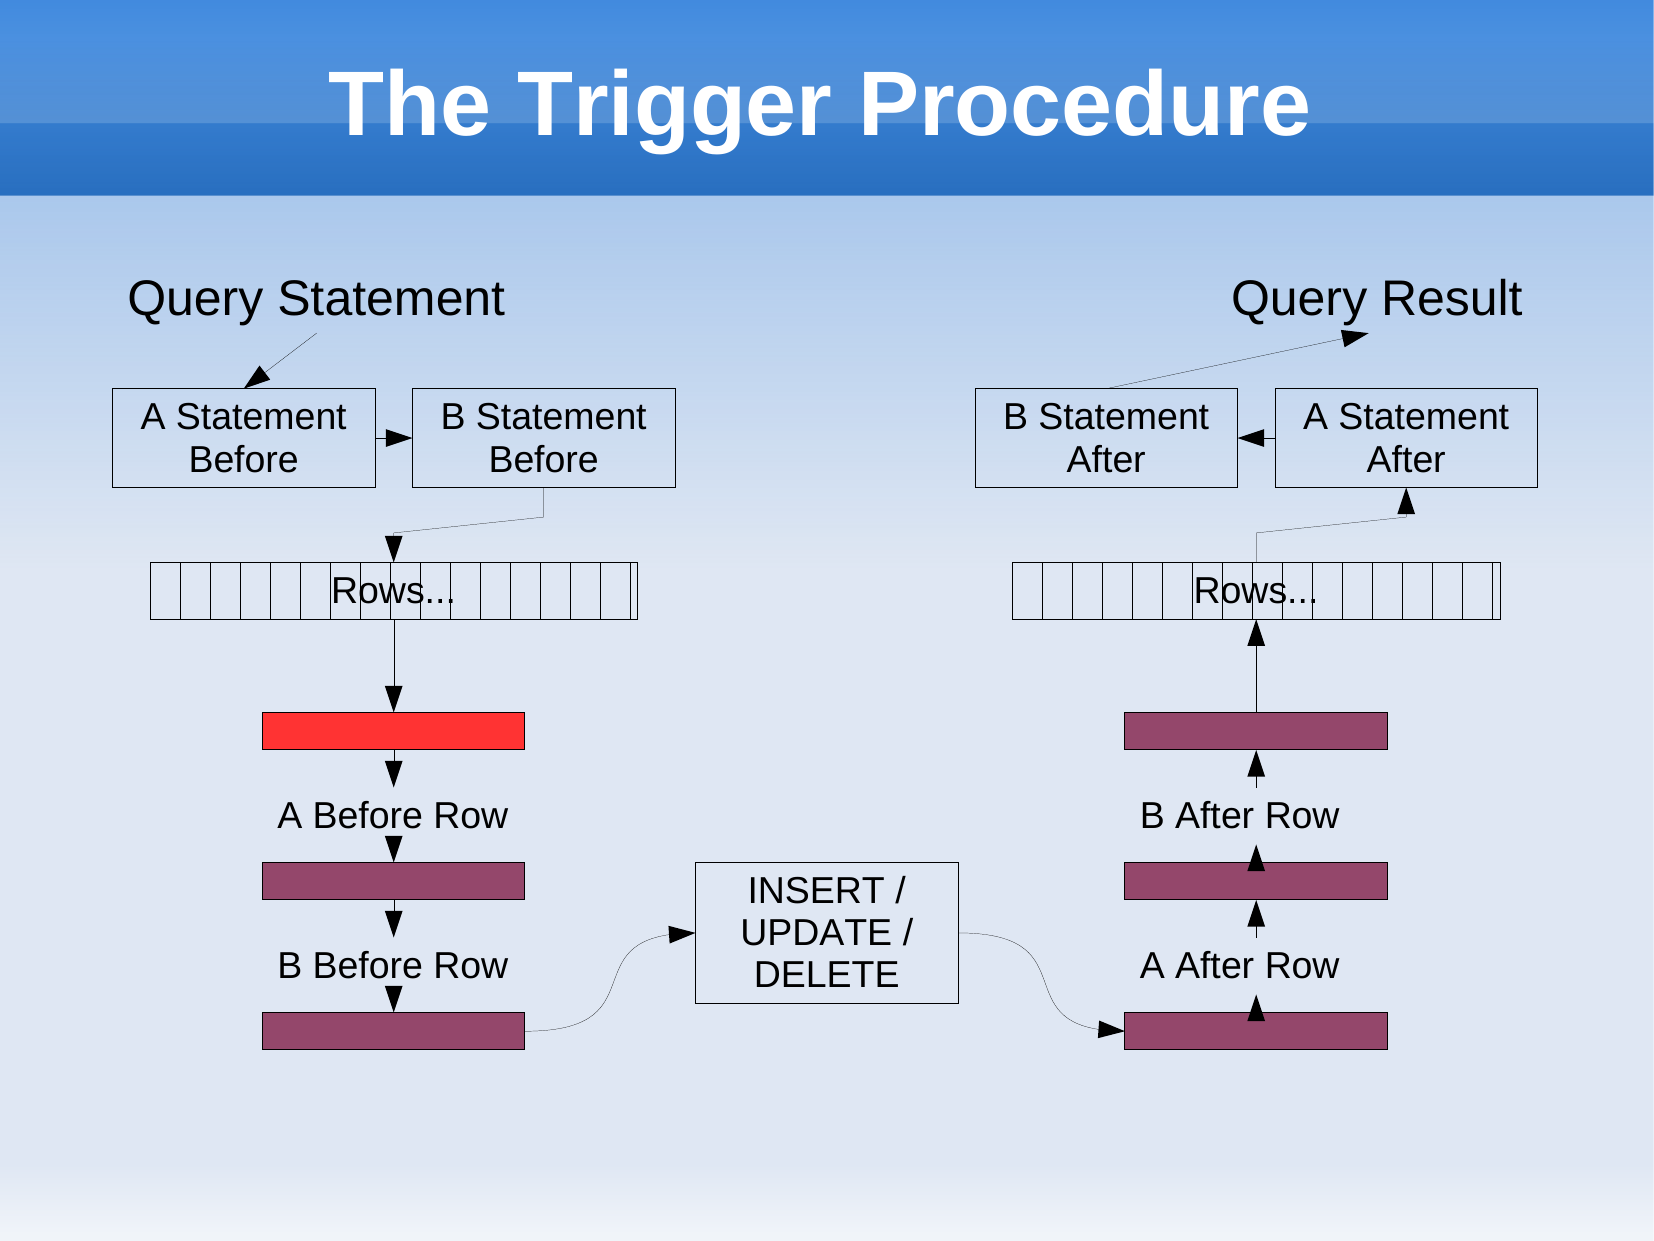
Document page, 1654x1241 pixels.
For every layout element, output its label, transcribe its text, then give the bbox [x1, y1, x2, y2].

text_box INSERT / UPDATE / DELETE [695, 862, 959, 1004]
text_box Query Result [1200, 262, 1538, 334]
text_box B After Row [1125, 787, 1388, 845]
text_box [1124, 1012, 1388, 1050]
text_box [1124, 712, 1388, 750]
text_box B Statement After [975, 388, 1238, 488]
text_box Rows... [1012, 562, 1501, 620]
text_box A After Row [1125, 937, 1388, 995]
text_box A Statement After [1275, 388, 1538, 488]
text_box Query Statement [112, 262, 521, 334]
title The Trigger Procedure [76, 0, 1565, 208]
text_box [262, 1012, 525, 1050]
picture [0, 0, 1654, 1241]
text_box [262, 712, 525, 750]
text_box Rows... [150, 562, 638, 620]
text_box A Before Row [262, 787, 526, 845]
text_box [1124, 862, 1388, 900]
text_box B Statement Before [412, 388, 676, 488]
text_box B Before Row [262, 937, 526, 995]
text_box A Statement Before [112, 388, 376, 488]
text_box [262, 862, 525, 900]
